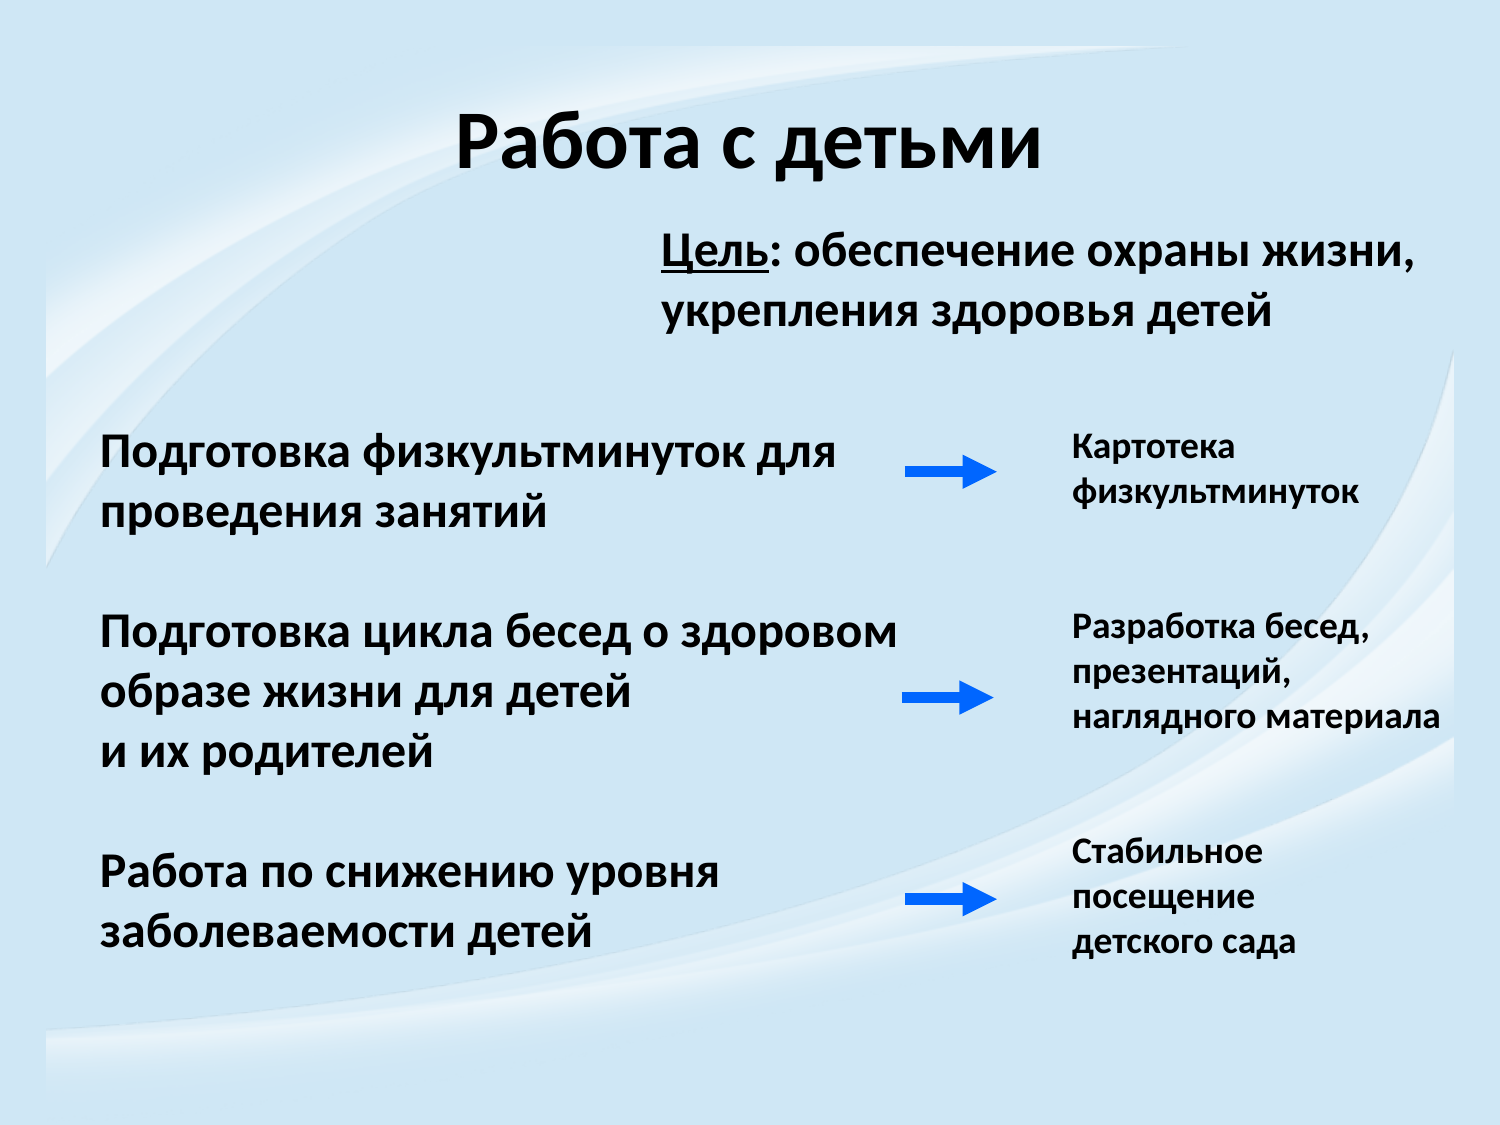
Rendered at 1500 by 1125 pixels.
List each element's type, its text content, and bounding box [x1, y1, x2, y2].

text_box Работа с детьми [440, 78, 1060, 193]
text_box Подготовка физкультминуток для проведения занятий Подготовка цикла бесед о здоровом образе жизни для детей и их родителей Работа по снижению уровня заболеваемости детей [85, 409, 997, 965]
picture [46, 46, 1454, 1125]
text_box Цель: обеспечение охраны жизни, укрепления здоровья детей [646, 209, 1432, 345]
text_box Картотека физкультминуток Разработка бесед, презентаций, наглядного материала Стабильное посещение детского сада [1057, 413, 1457, 969]
